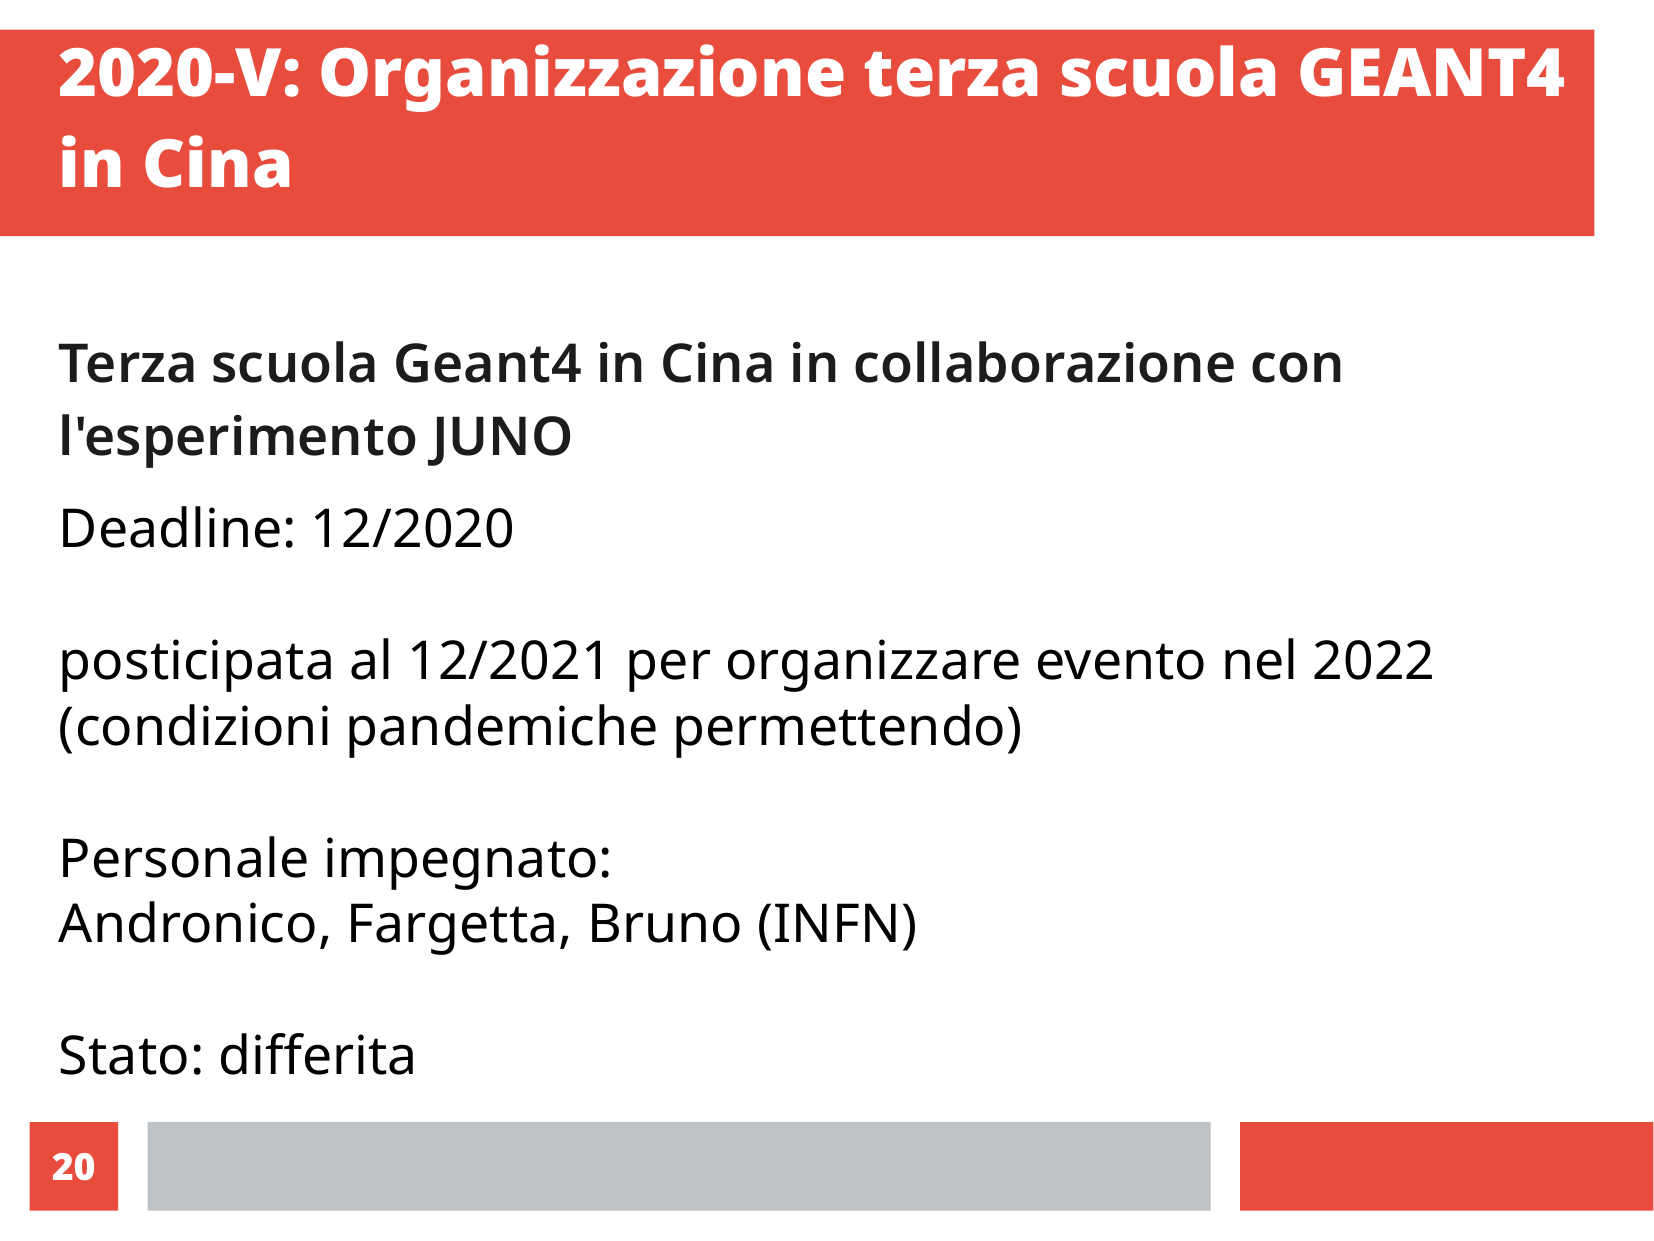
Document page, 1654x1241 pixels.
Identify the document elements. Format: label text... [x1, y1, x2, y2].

list Terza scuola Geant4 in Cina in collaborazione con l'esperimento JUNO Deadline: 12/2020 posticipata al 12/2021 per organizzare evento nel 2022 (condizioni pandemiche permettendo) Personale impegnato: Andronico, Fargetta, Bruno (INFN) Stato: differita [59, 324, 1565, 1093]
title 2020-V: Organizzazione terza scuola GEANT4 in Cina [59, 59, 1595, 207]
